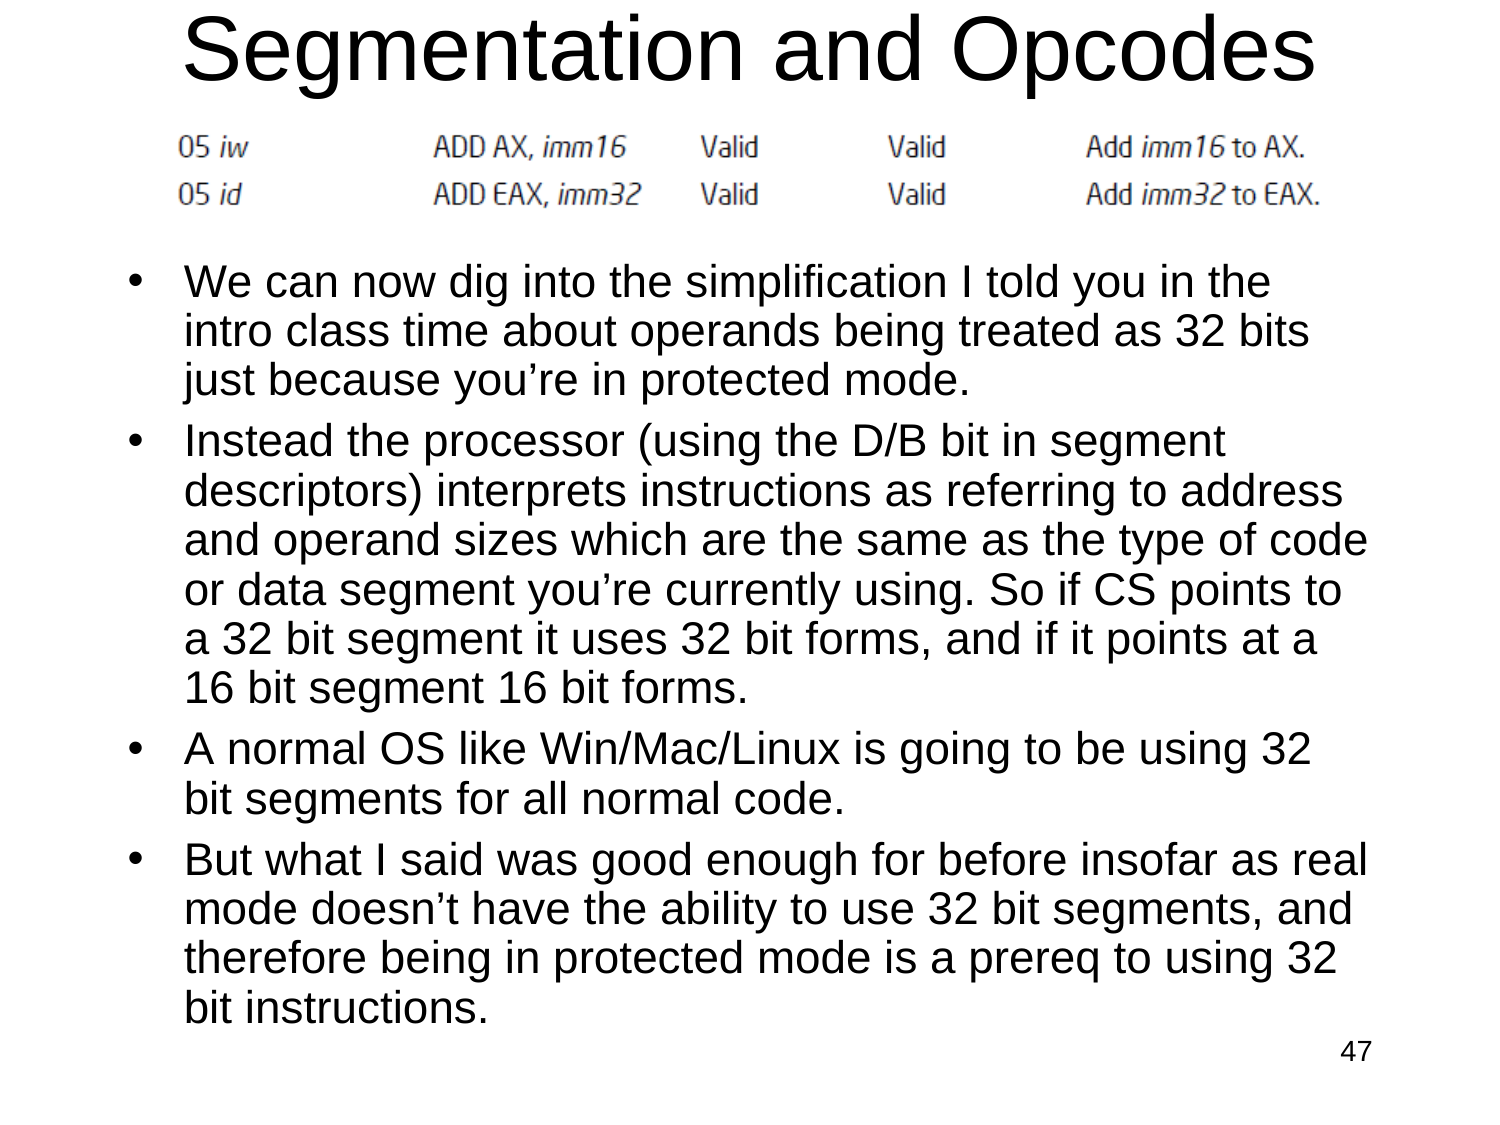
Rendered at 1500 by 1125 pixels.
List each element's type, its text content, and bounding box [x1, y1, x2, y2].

text_box <number> [1074, 1041, 1388, 1101]
list We can now dig into the simplification I told you in the intro class time about operands being treated as 32 bits just because you’re in protected mode. Instead the processor (using the D/B bit in segment descriptors) interprets instructions as referring to address and operand sizes which are the same as the type of code or data segment you’re currently using. So if CS points to a 32 bit segment it uses 32 bit forms, and if it points at a 16 bit segment 16 bit forms. A normal OS like Win/Mac/Linux is going to be using 32 bit segments for all normal code. But what I said was good enough for before insofar as real mode doesn’t have the ability to use 32 bit segments, and therefore being in protected mode is a prereq to using 32 bit instructions. [112, 249, 1388, 1041]
picture [171, 126, 1326, 213]
title Segmentation and Opcodes [112, 0, 1388, 138]
